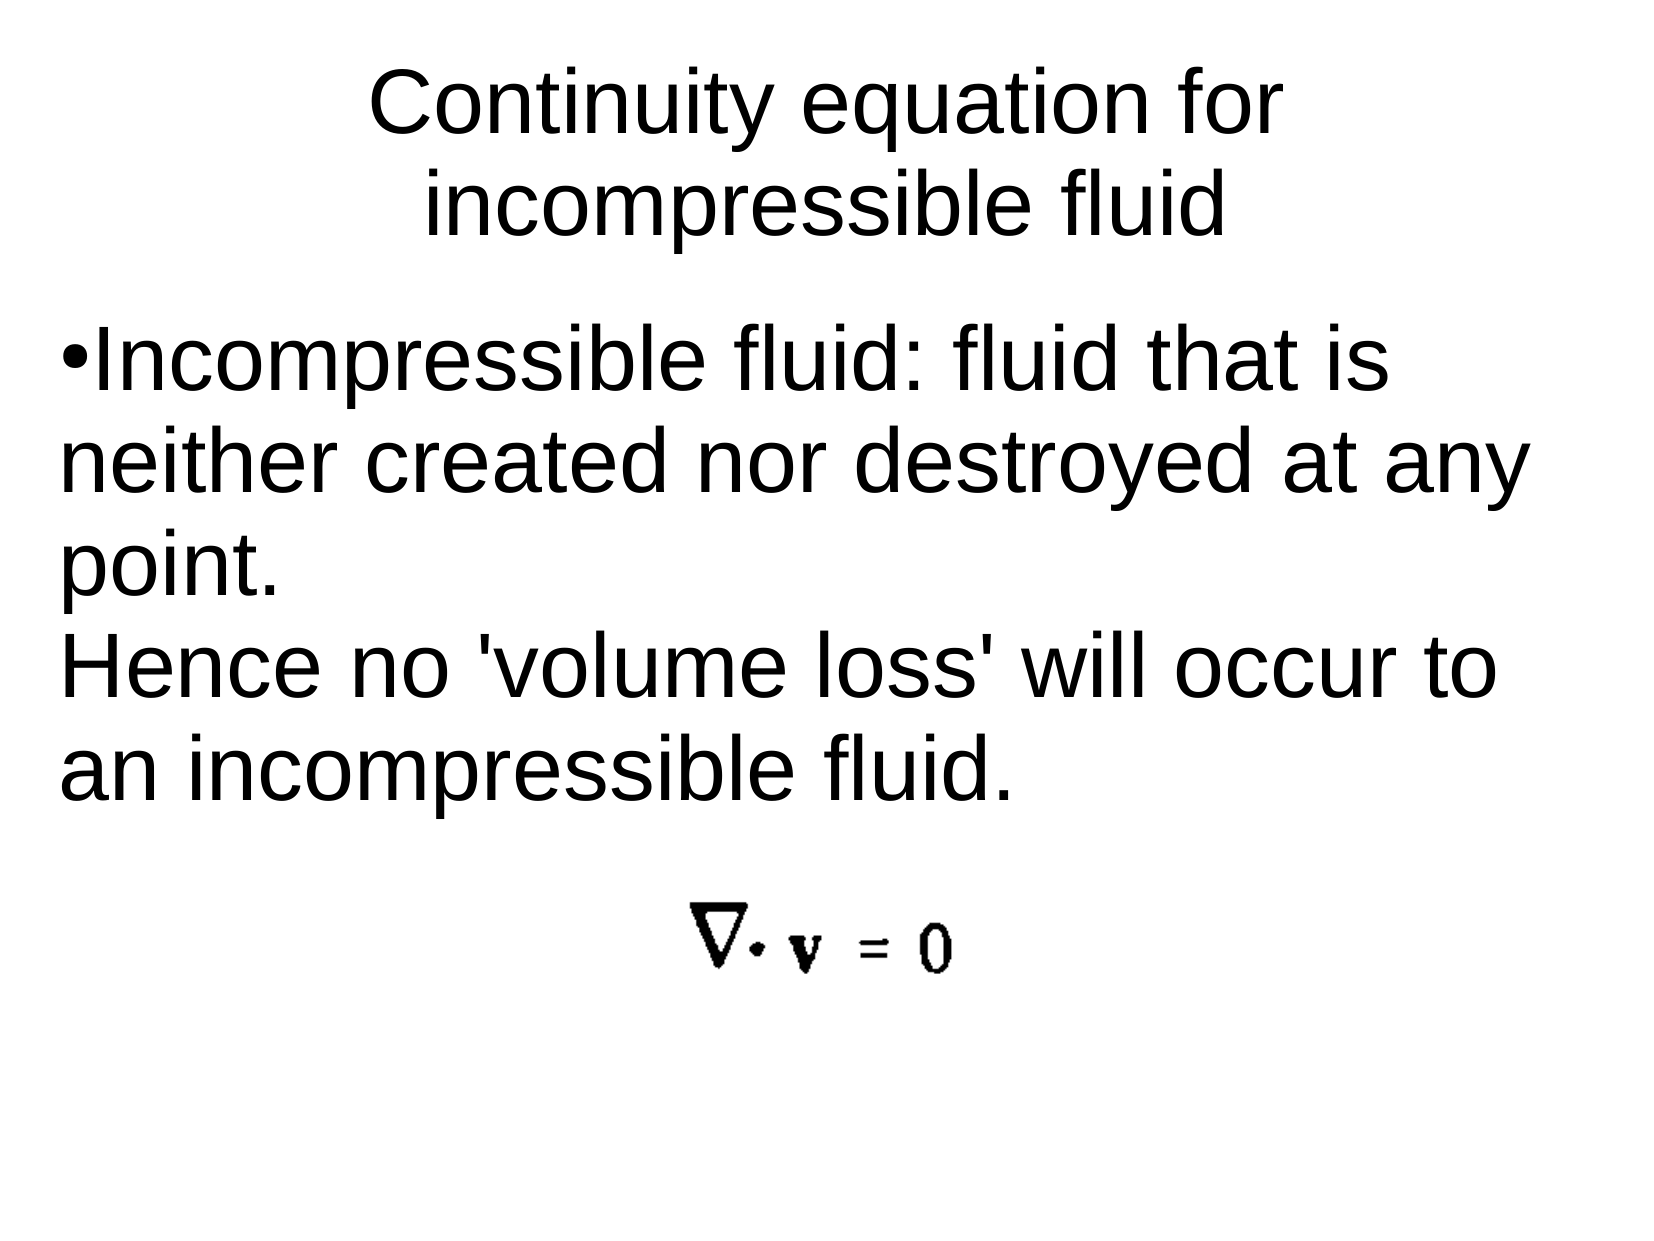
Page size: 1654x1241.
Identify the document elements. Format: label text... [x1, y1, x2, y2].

title Continuity equation for incompressible fluid [82, 49, 1571, 257]
title Incompressible fluid: fluid that is neither created nor destroyed at any point. Hence no 'volume loss' will occur to an incompressible fluid. [59, 307, 1548, 820]
picture [673, 893, 961, 993]
